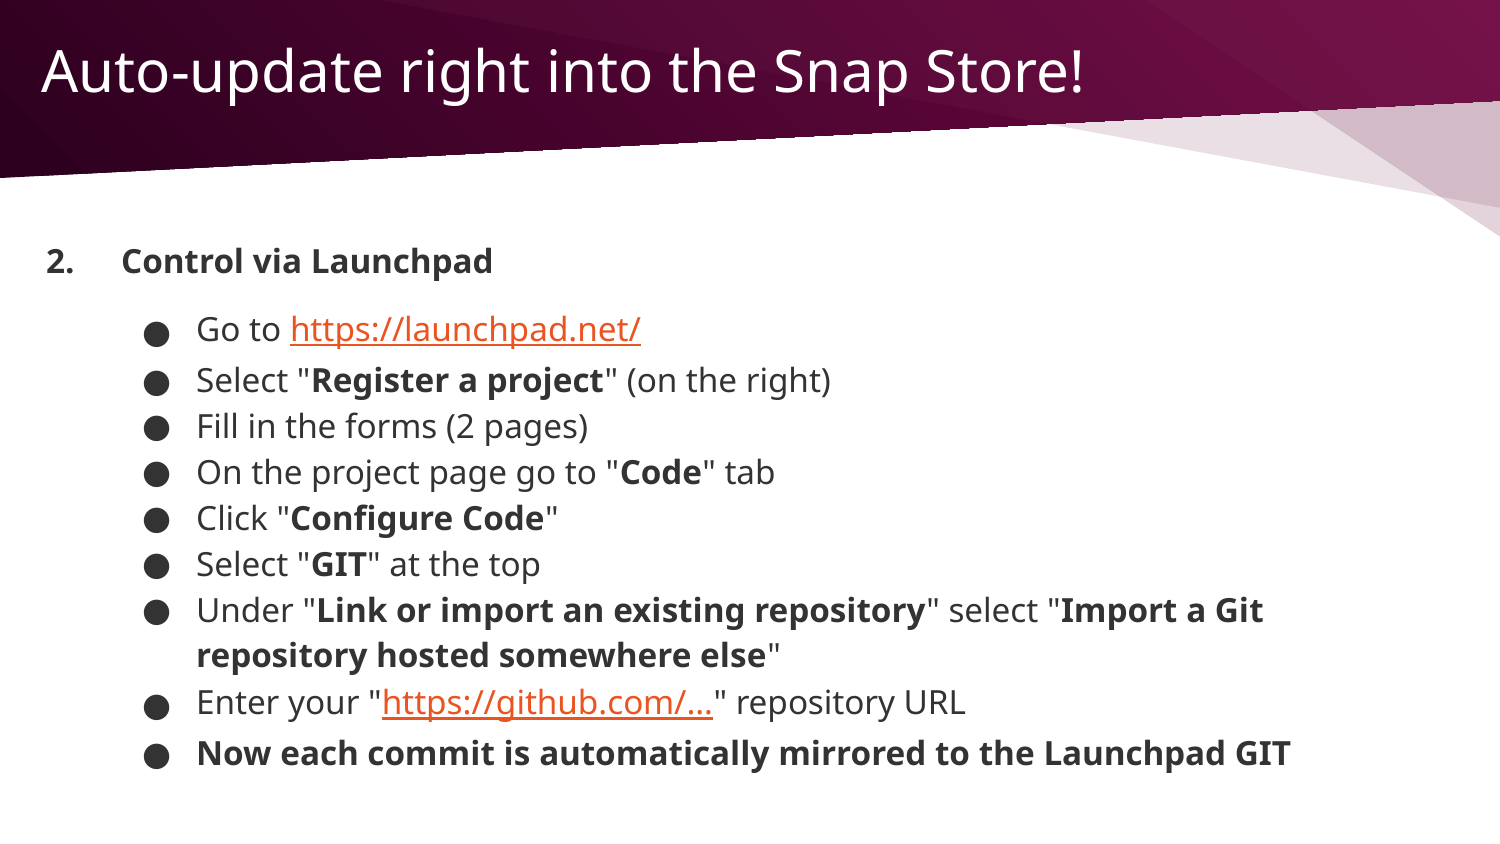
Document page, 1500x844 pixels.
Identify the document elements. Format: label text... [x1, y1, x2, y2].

list 2. Control via Launchpad Go to https://launchpad.net/ Select "Register a project" (on the right) Fill in the forms (2 pages) On the project page go to "Code" tab Click "Configure Code" Select "GIT" at the top Under "Link or import an existing repository" select "Import a Git repository hosted somewhere else" Enter your "https://github.com/…" repository URL Now each commit is automatically mirrored to the Launchpad GIT [35, 229, 1324, 789]
title Auto-update right into the Snap Store! [41, 5, 1336, 134]
